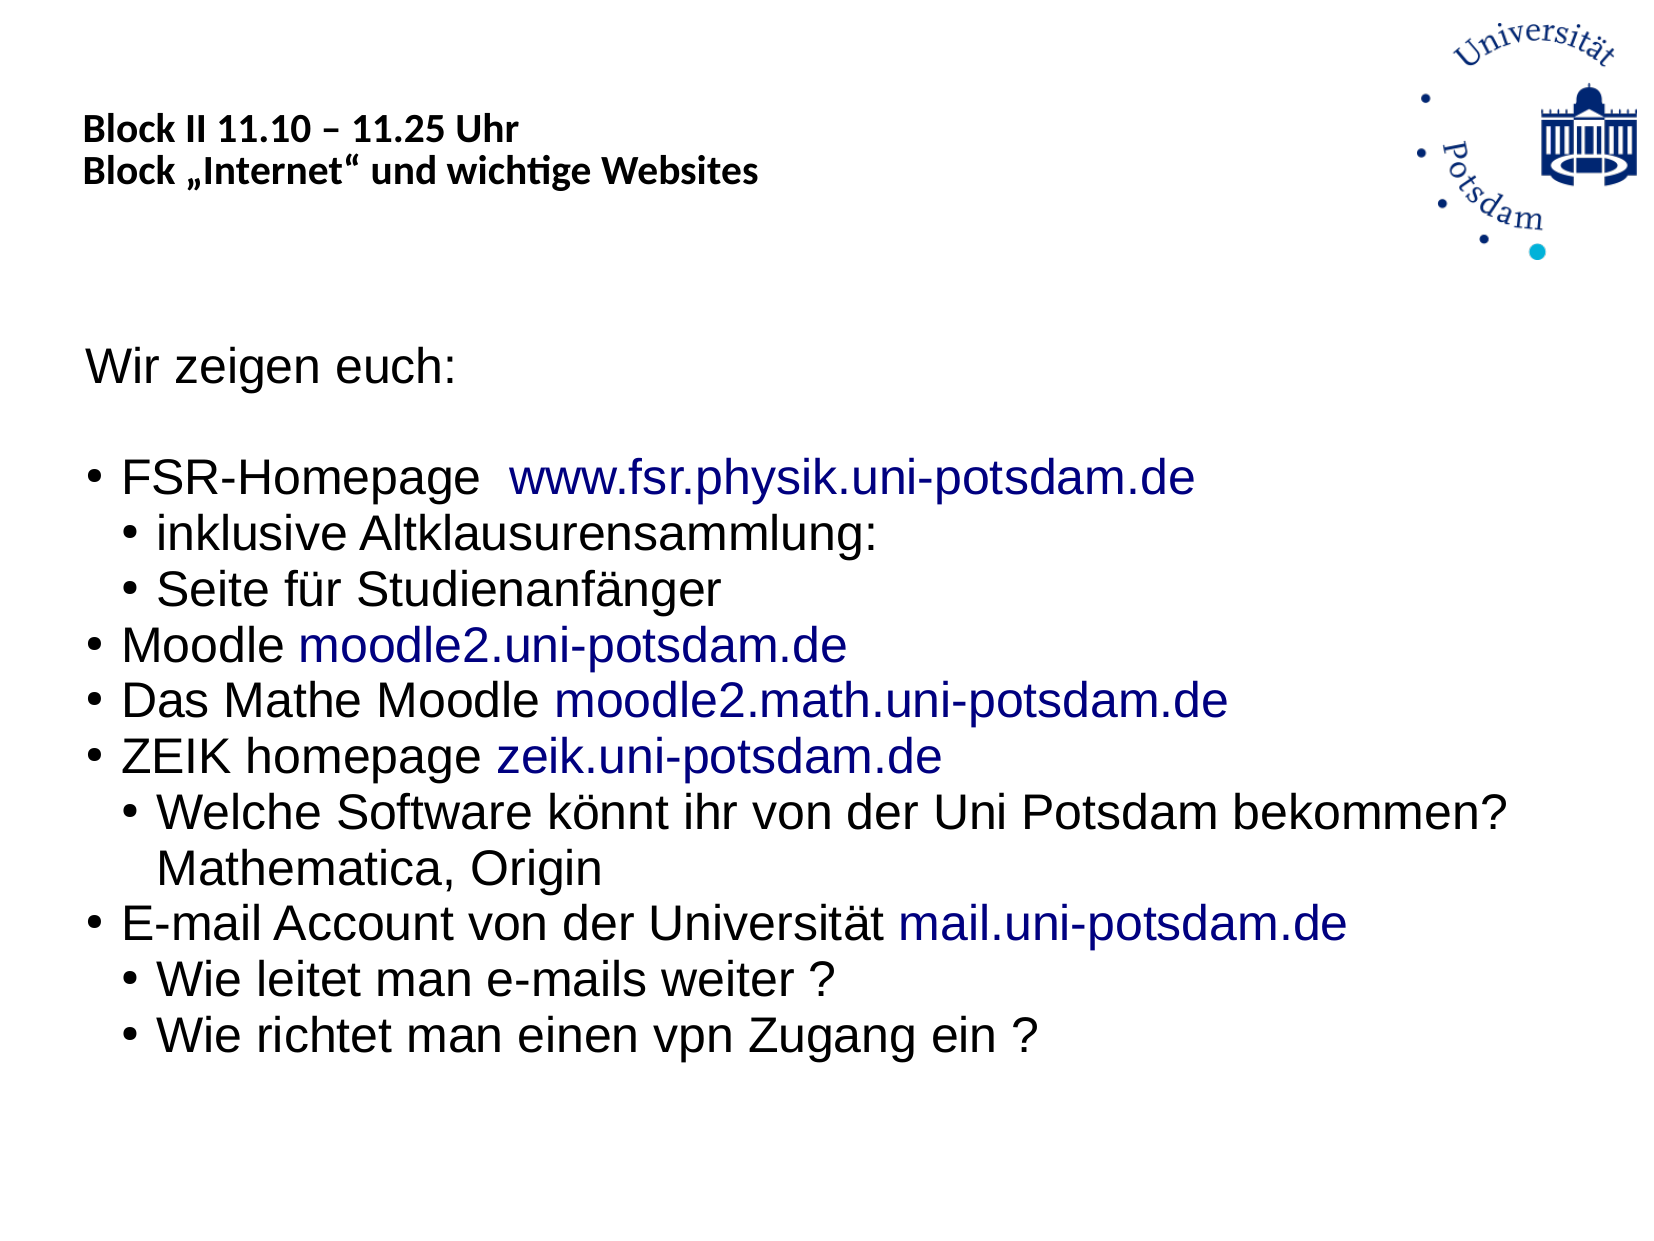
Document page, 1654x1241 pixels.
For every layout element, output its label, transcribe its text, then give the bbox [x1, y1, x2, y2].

title Block II 11.10 – 11.25 Uhr Block „Internet“ und wichtige Websites [82, 49, 1571, 257]
text_box Wir zeigen euch: FSR-Homepage www.fsr.physik.uni-potsdam.de inklusive Altklausurensammlung: Seite für Studienanfänger Moodle moodle2.uni-potsdam.de Das Mathe Moodle moodle2.math.uni-potsdam.de ZEIK homepage zeik.uni-potsdam.de Welche Software könnt ihr von der Uni Potsdam bekommen? Mathematica, Origin E-mail Account von der Universität mail.uni-potsdam.de Wie leitet man e-mails weiter ? Wie richtet man einen vpn Zugang ein ? [70, 330, 1524, 1071]
picture [1417, 23, 1637, 260]
